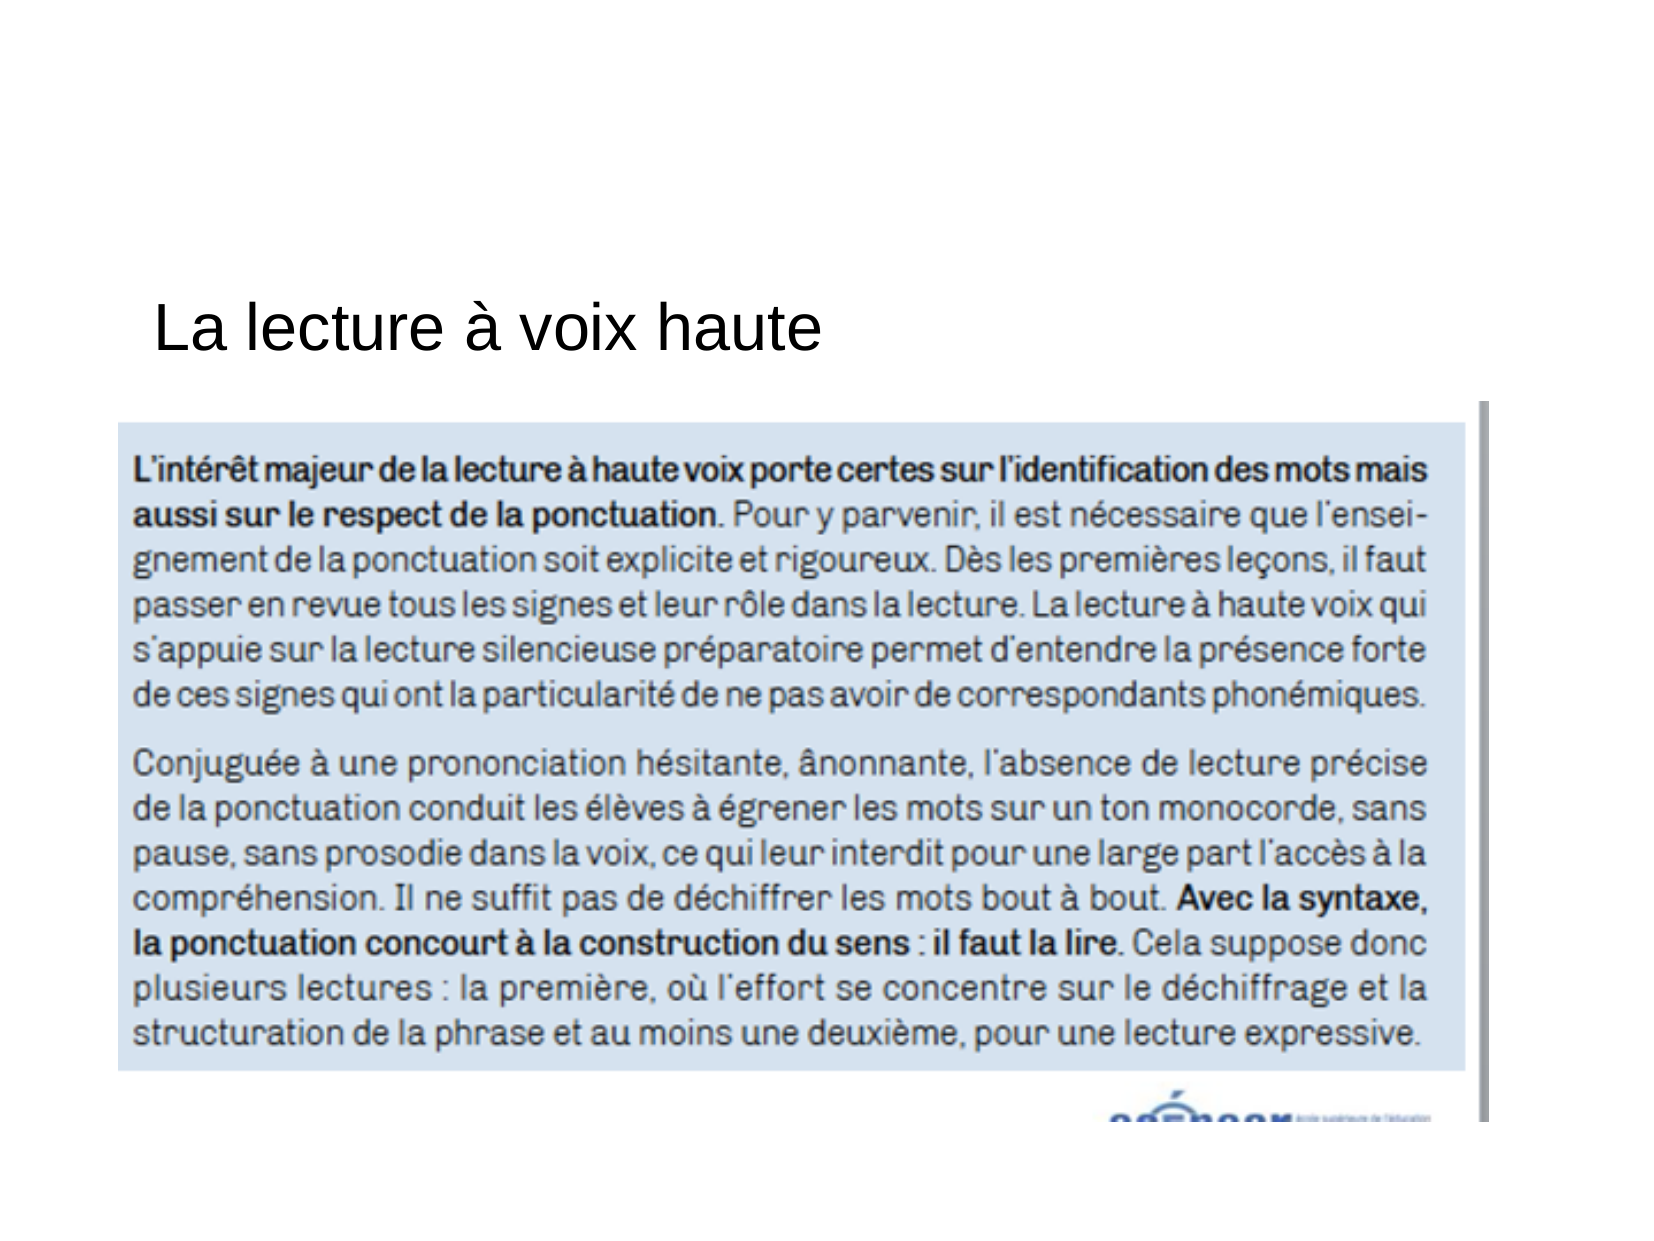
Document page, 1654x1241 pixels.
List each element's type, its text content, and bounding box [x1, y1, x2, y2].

picture [118, 401, 1489, 1123]
list La lecture à voix haute [82, 290, 1571, 1010]
